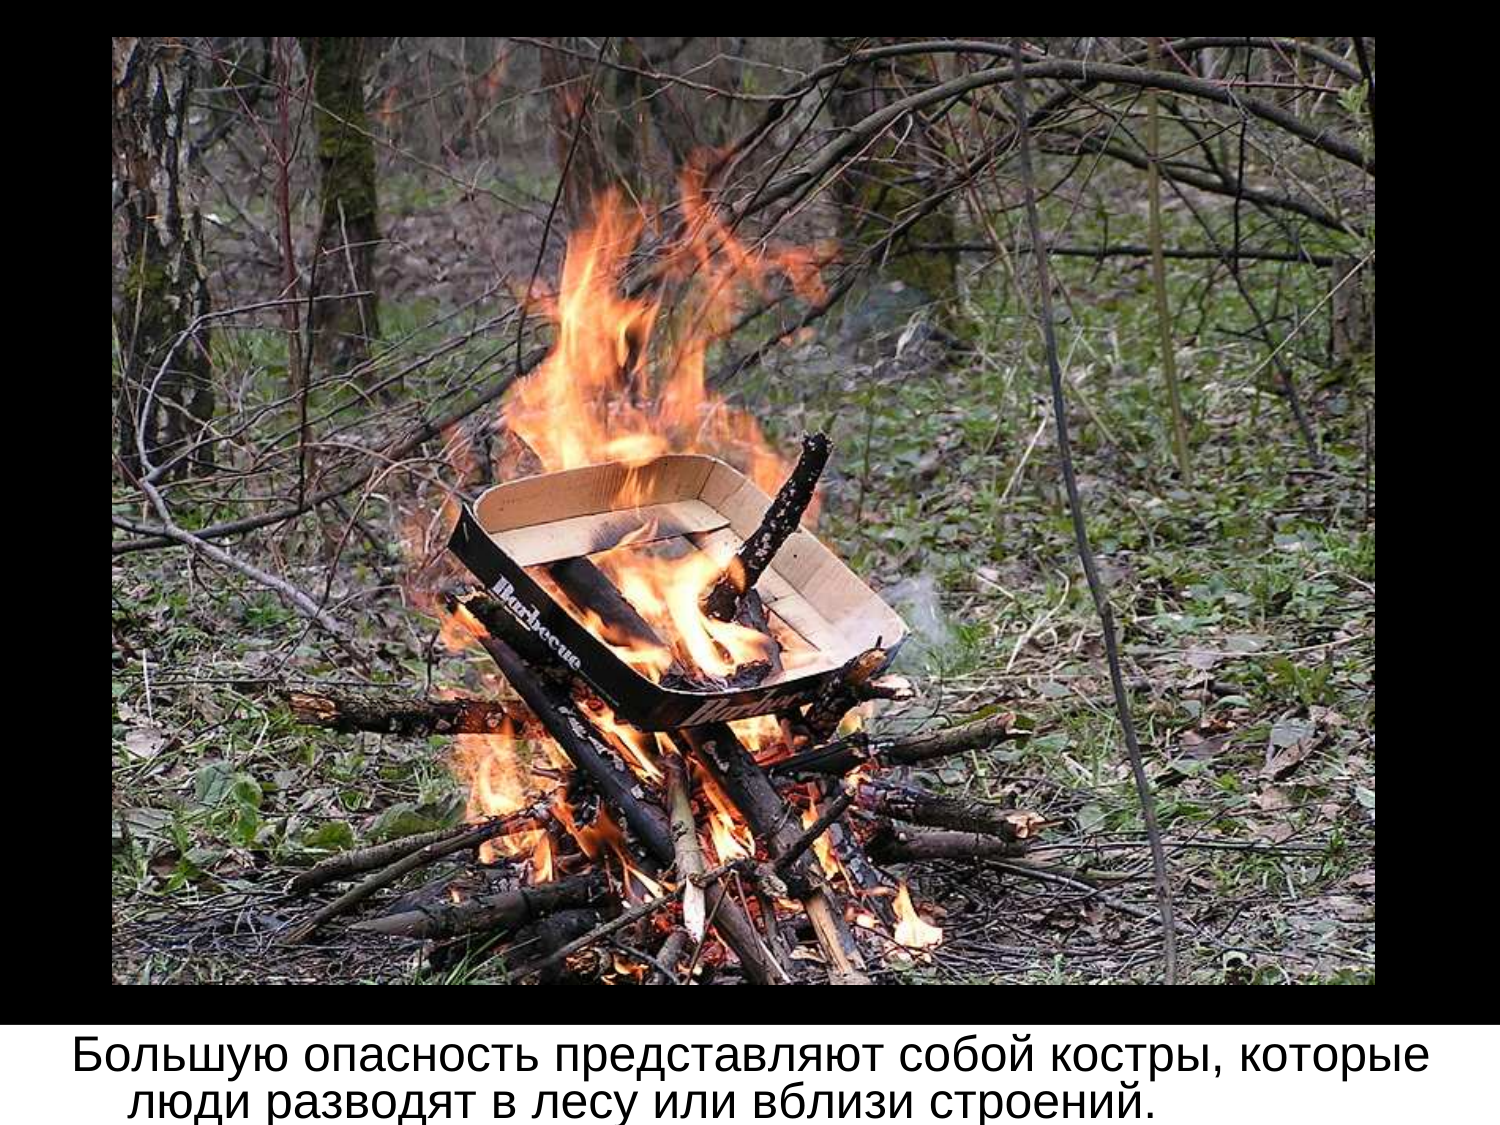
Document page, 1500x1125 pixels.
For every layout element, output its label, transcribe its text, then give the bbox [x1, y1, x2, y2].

picture [112, 37, 1375, 985]
list Большую опасность представляют собой костры, которые люди разводят в лесу или вблизи строений. [0, 1024, 1500, 1125]
